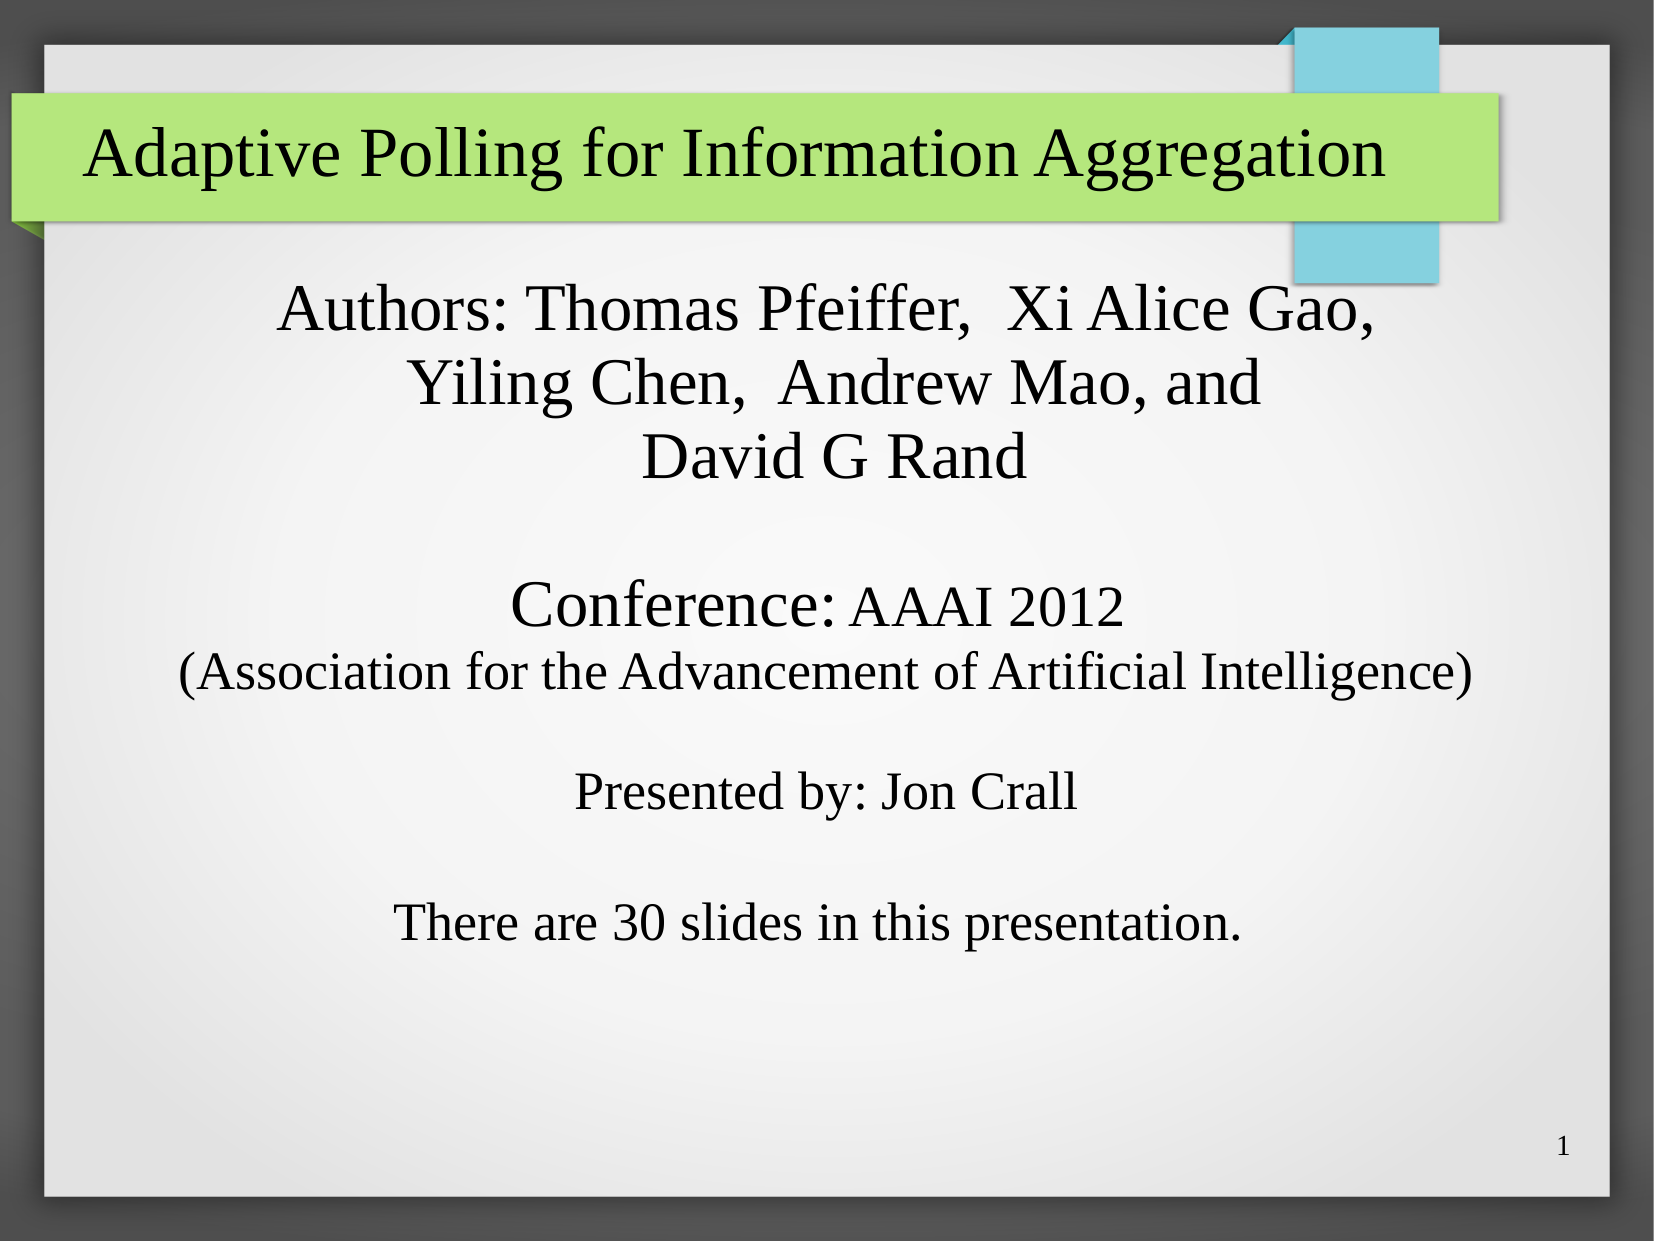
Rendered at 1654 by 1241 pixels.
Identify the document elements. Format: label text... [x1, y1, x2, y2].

picture [0, 0, 1654, 1241]
subtitle Authors: Thomas Pfeiffer, Xi Alice Gao, Yiling Chen, Andrew Mao, and David G Rand Conference: AAAI 2012 (Association for the Advancement of Artificial Intelligence) Presented by: Jon Crall There are 30 slides in this presentation. [82, 268, 1571, 1032]
title Adaptive Polling for Information Aggregation [82, 49, 1571, 257]
